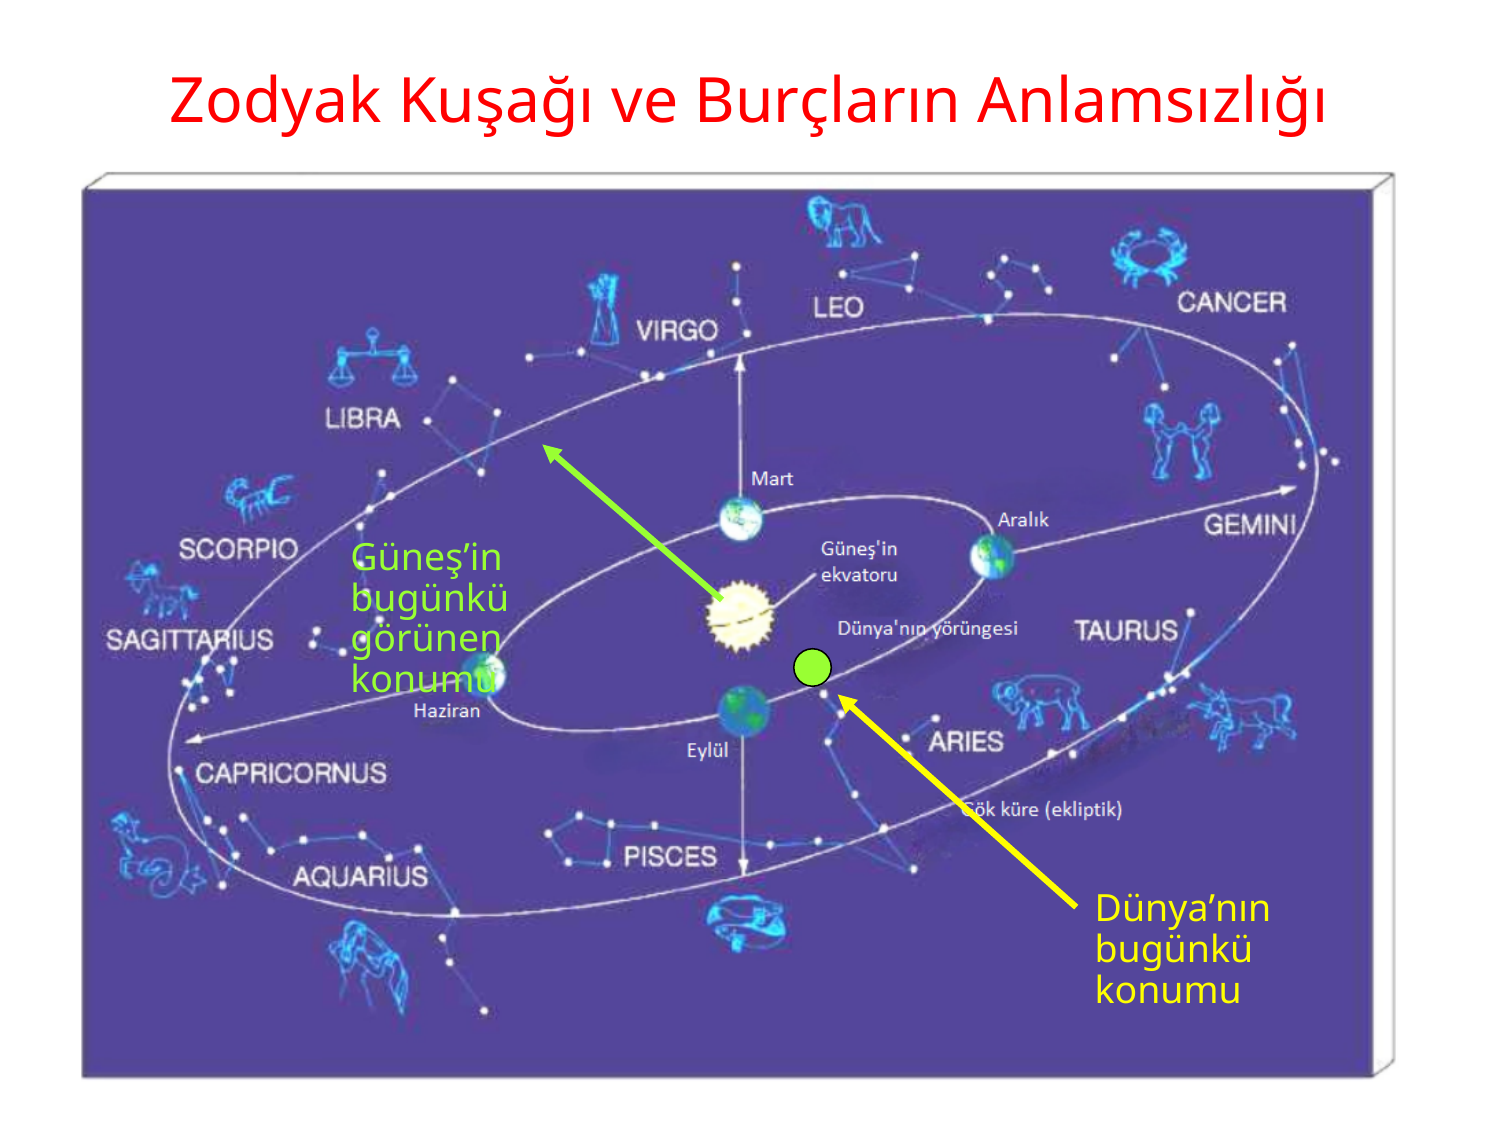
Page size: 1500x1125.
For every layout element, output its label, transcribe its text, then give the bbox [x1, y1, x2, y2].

text_box Güneş’in bugünkü görünen konumu [335, 529, 667, 709]
text_box [793, 648, 832, 687]
text_box Dünya’nın bugünkü konumu [1079, 881, 1330, 1020]
picture [80, 171, 1400, 1088]
title Zodyak Kuşağı ve Burçların Anlamsızlığı [75, 39, 1426, 157]
